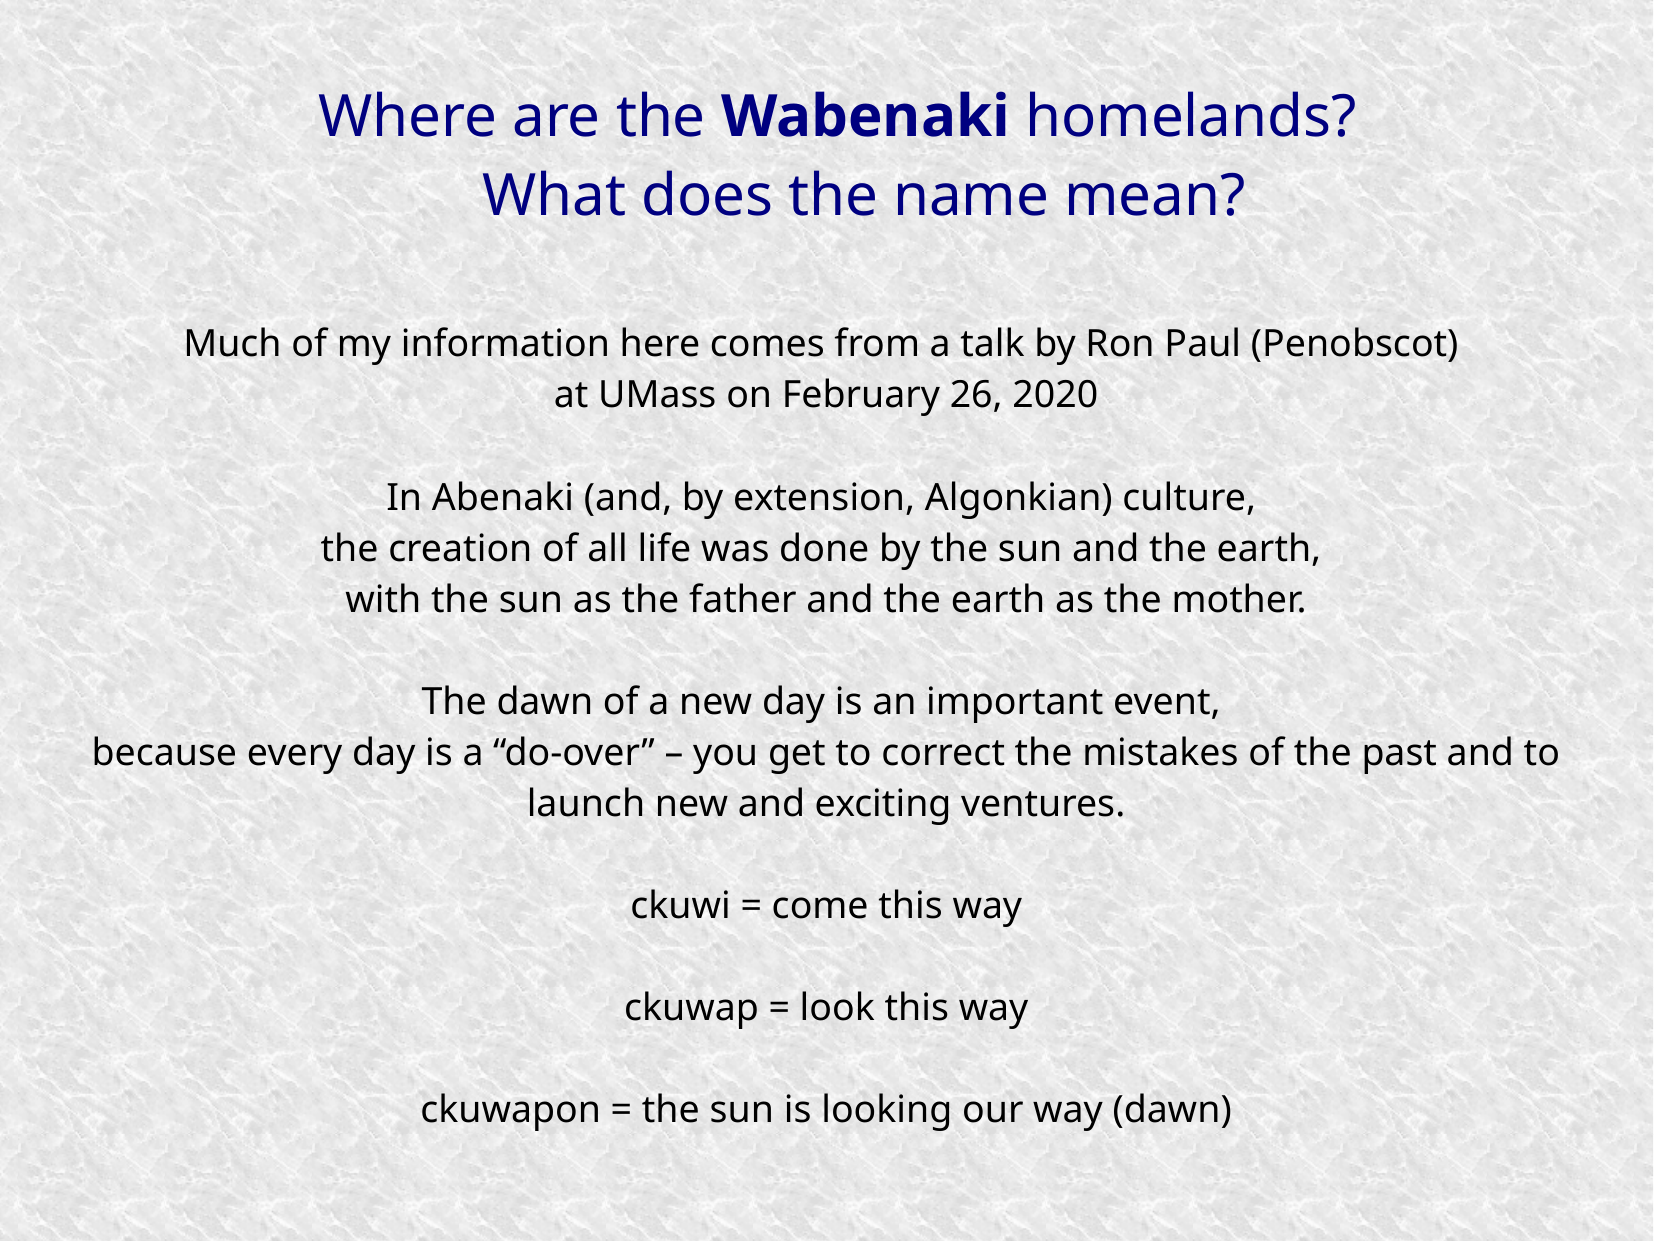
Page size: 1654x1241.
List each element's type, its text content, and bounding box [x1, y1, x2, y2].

subtitle Much of my information here comes from a talk by Ron Paul (Penobscot) at UMass on February 26, 2020 In Abenaki (and, by extension, Algonkian) culture, the creation of all life was done by the sun and the earth, with the sun as the father and the earth as the mother. The dawn of a new day is an important event, because every day is a “do-over” – you get to correct the mistakes of the past and to launch new and exciting ventures. ckuwi = come this way ckuwap = look this way ckuwapon = the sun is looking our way (dawn) [82, 290, 1571, 1109]
picture [0, 0, 1654, 1241]
title Where are the Wabenaki homelands? What does the name mean? [82, 49, 1571, 257]
